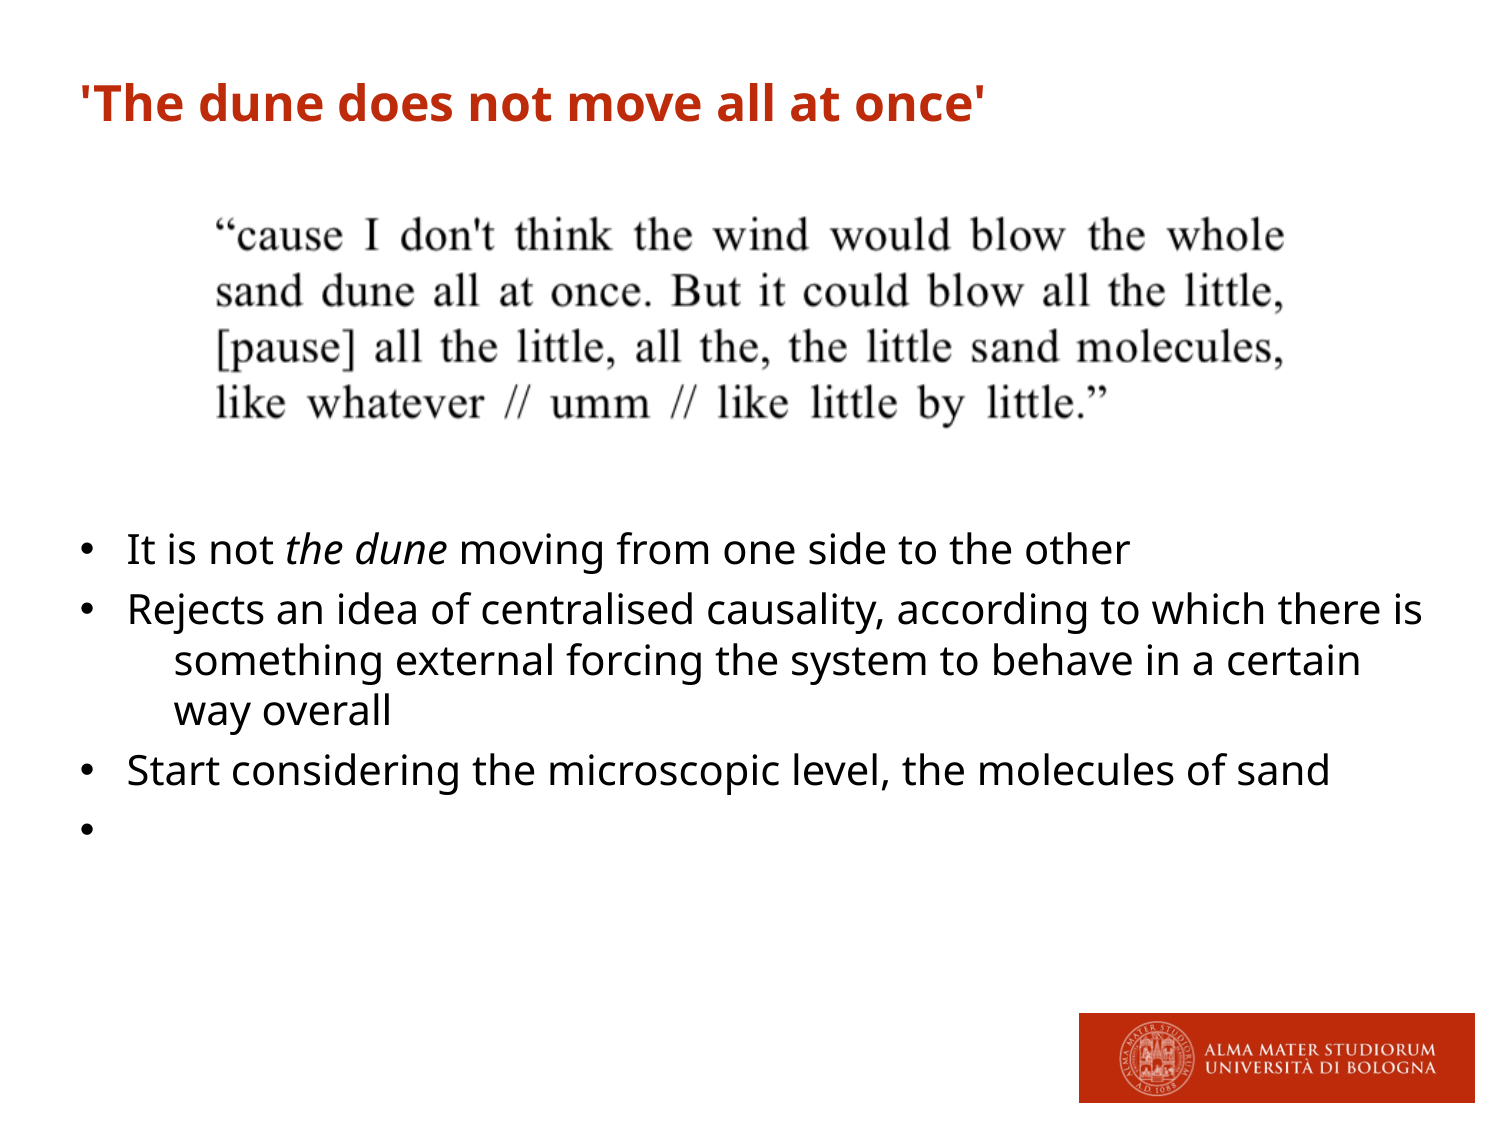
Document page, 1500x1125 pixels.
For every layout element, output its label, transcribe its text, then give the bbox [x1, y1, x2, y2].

picture [195, 208, 1317, 436]
list It is not the dune moving from one side to the other Rejects an idea of centralised causality, according to which there is something external forcing the system to behave in a certain way overall Start considering the microscopic level, the molecules of sand [64, 515, 1447, 988]
list 'The dune does not move all at once' [64, 78, 1447, 185]
